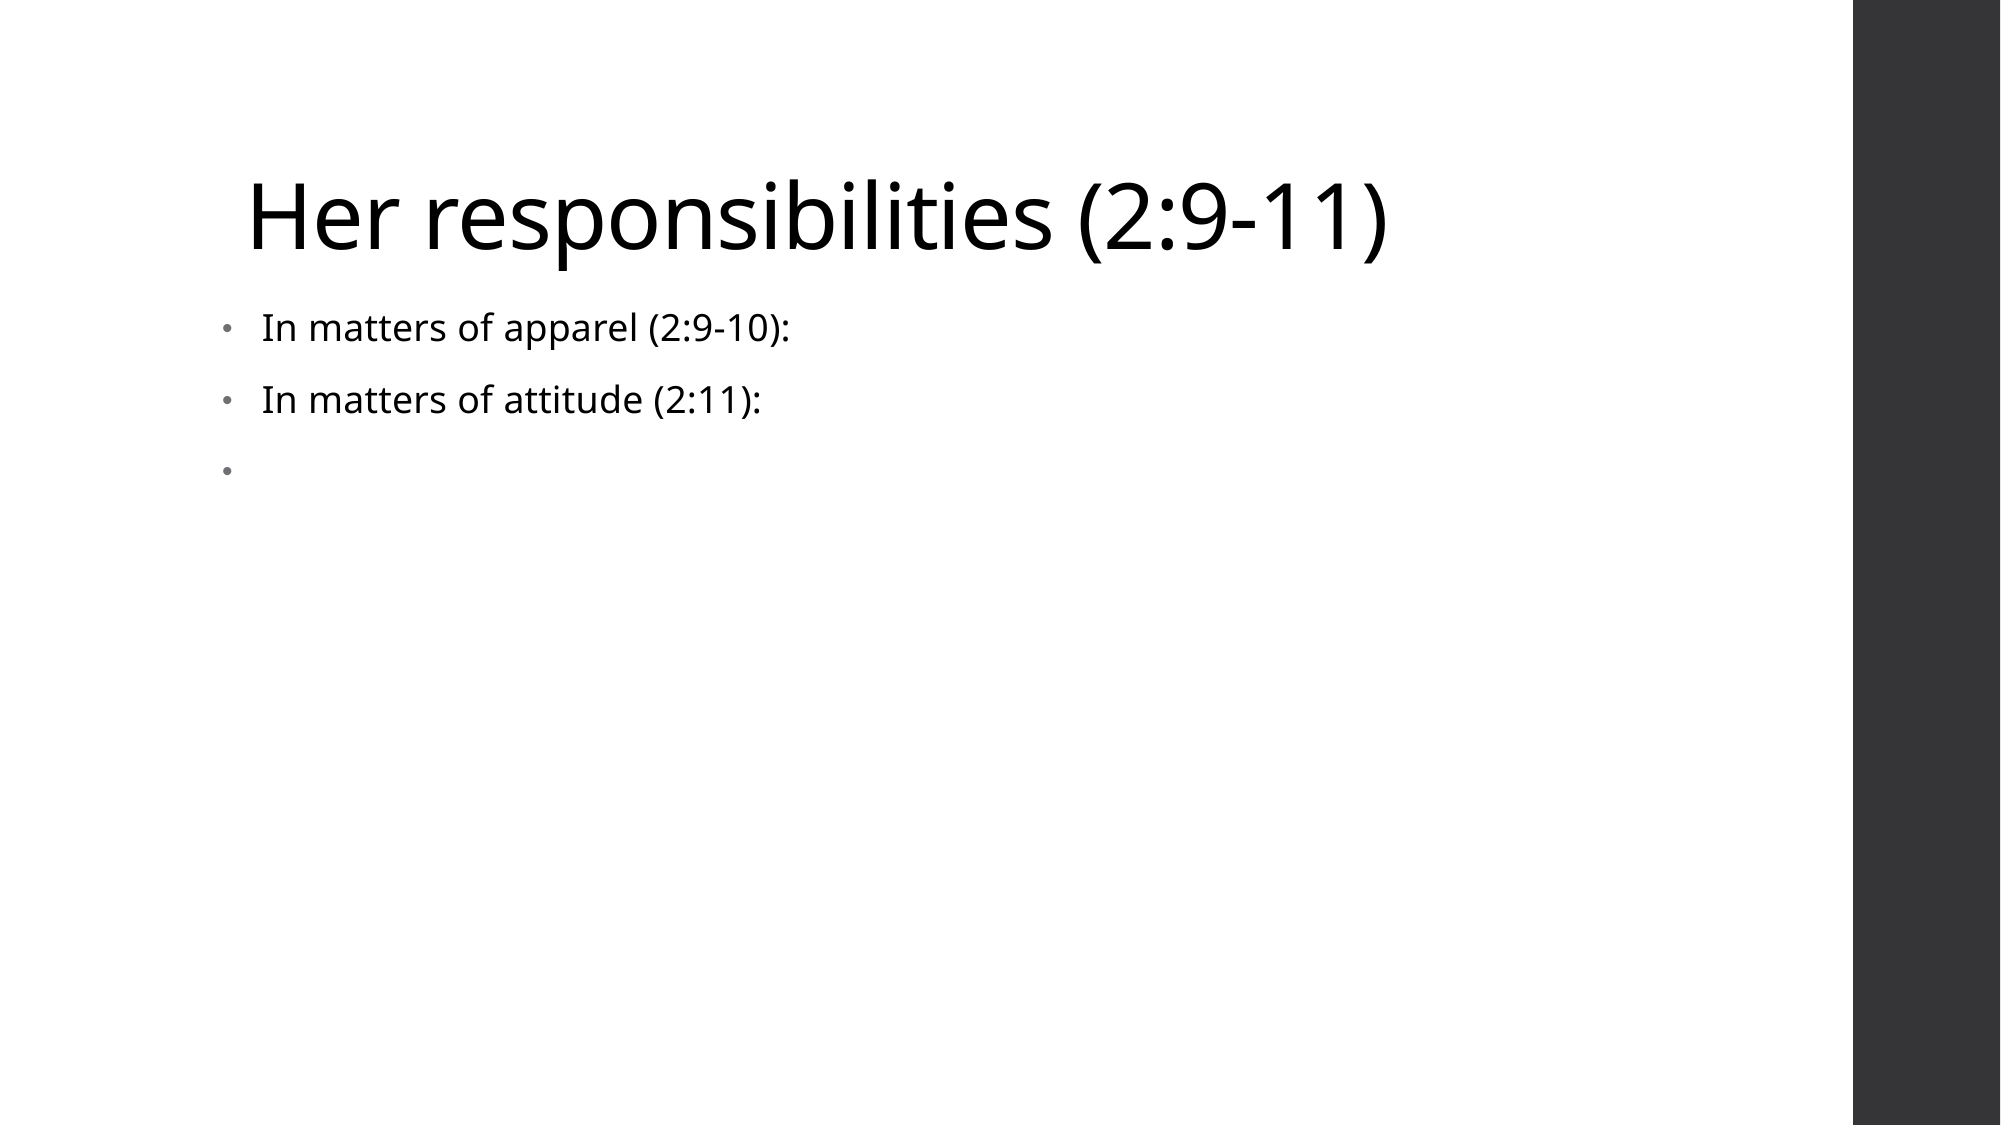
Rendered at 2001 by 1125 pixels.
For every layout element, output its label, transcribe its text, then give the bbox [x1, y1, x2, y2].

list In matters of apparel (2:9-10): In matters of attitude (2:11): [206, 299, 1617, 1014]
title Her responsibilities (2:9-11) [206, 60, 1797, 278]
